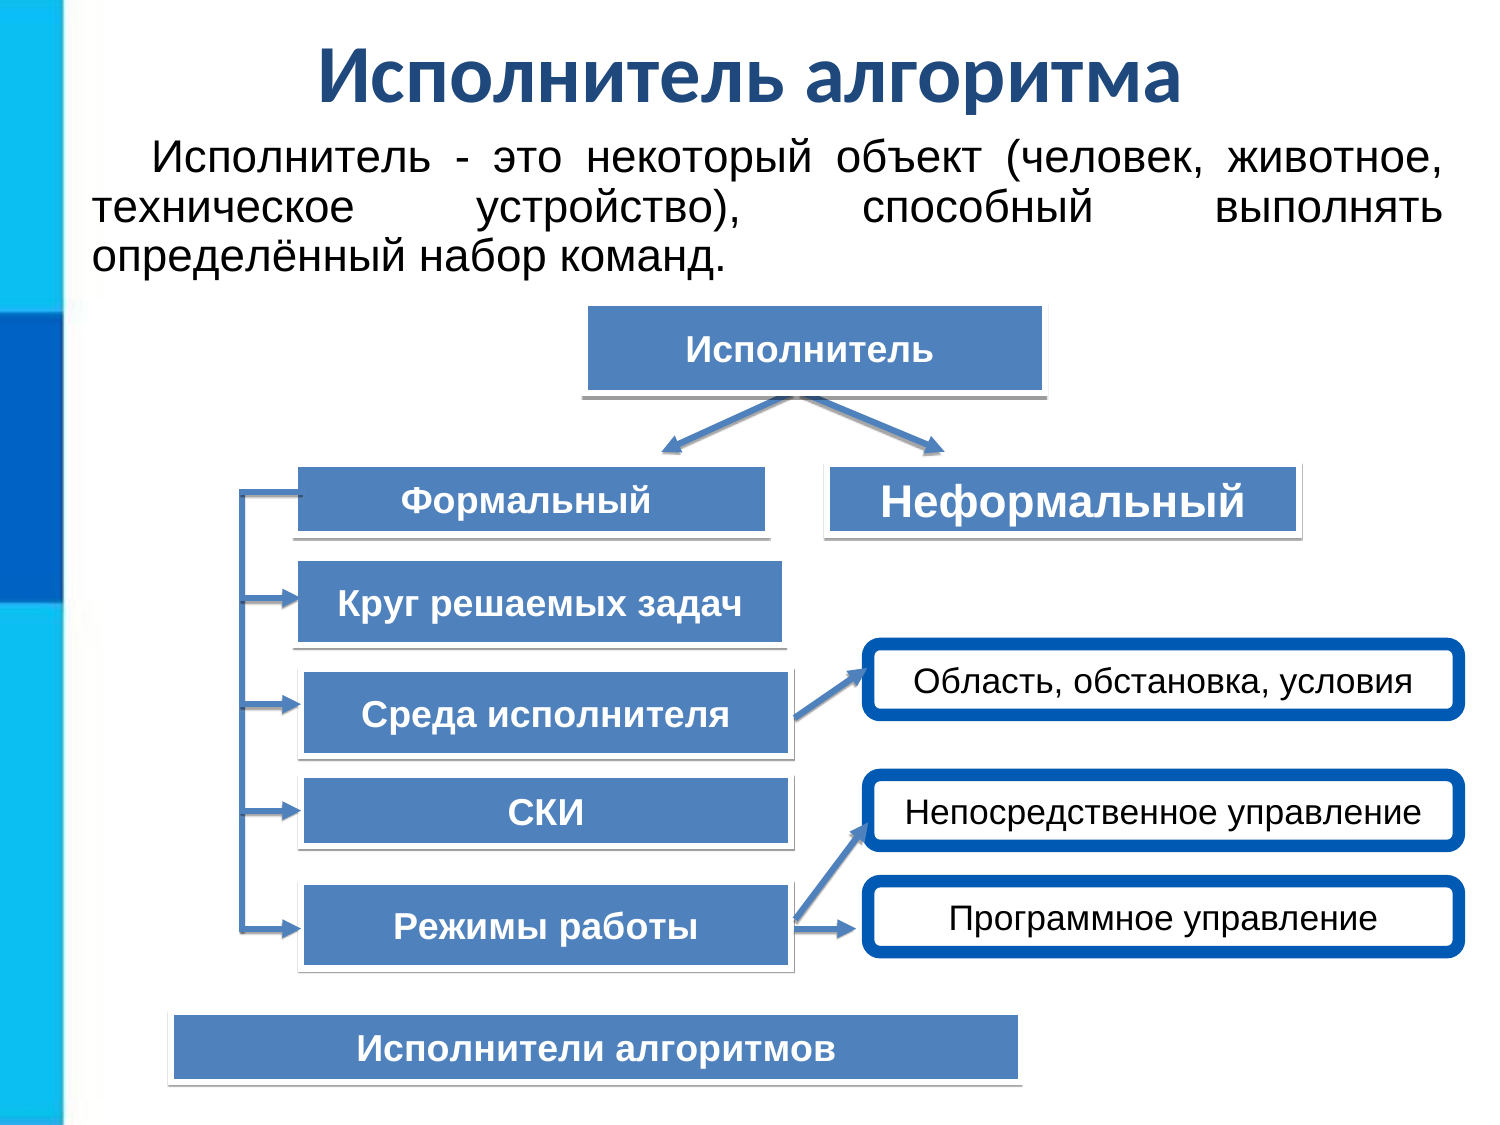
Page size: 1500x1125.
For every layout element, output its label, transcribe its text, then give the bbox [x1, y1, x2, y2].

text_box Программное управление [868, 881, 1459, 953]
text_box Непосредственное управление [868, 774, 1459, 846]
text_box Формальный [295, 463, 768, 535]
text_box Исполнитель алгоритма [76, 31, 1425, 125]
text_box СКИ [301, 774, 792, 847]
text_box Круг решаемых задач [295, 558, 786, 646]
text_box Исполнитель - это некоторый объект (человек, животное, техническое устройство), способный выполнять определённый набор команд. [76, 125, 1459, 290]
text_box Исполнитель [584, 302, 1046, 393]
picture [0, 0, 1500, 1125]
text_box Среда исполнителя [301, 668, 792, 756]
text_box Режимы работы [301, 881, 792, 969]
text_box Область, обстановка, условия [868, 643, 1459, 715]
text_box Неформальный [826, 463, 1300, 535]
text_box Исполнители алгоритмов [171, 1011, 1022, 1083]
